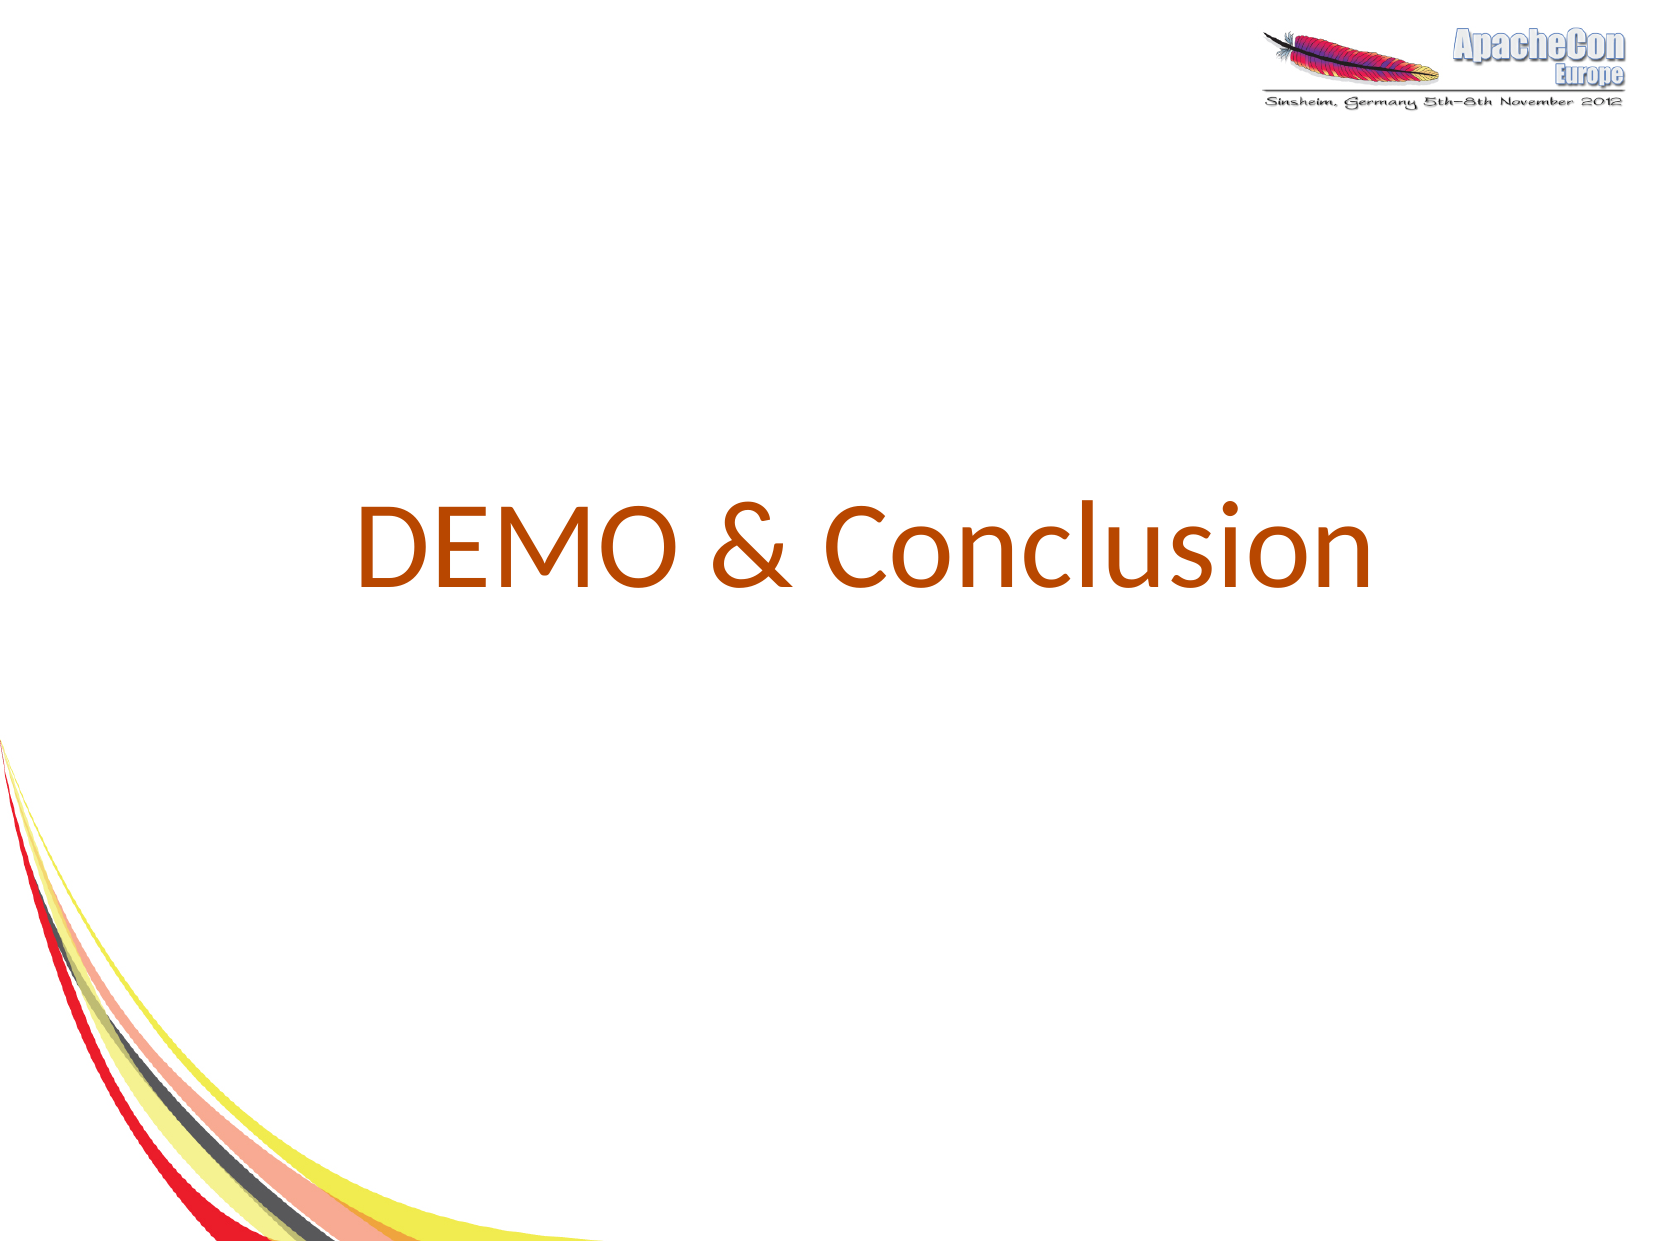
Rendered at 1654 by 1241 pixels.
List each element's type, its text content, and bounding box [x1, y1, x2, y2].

title DEMO & Conclusion [291, 480, 1381, 633]
picture [0, 0, 1654, 1241]
